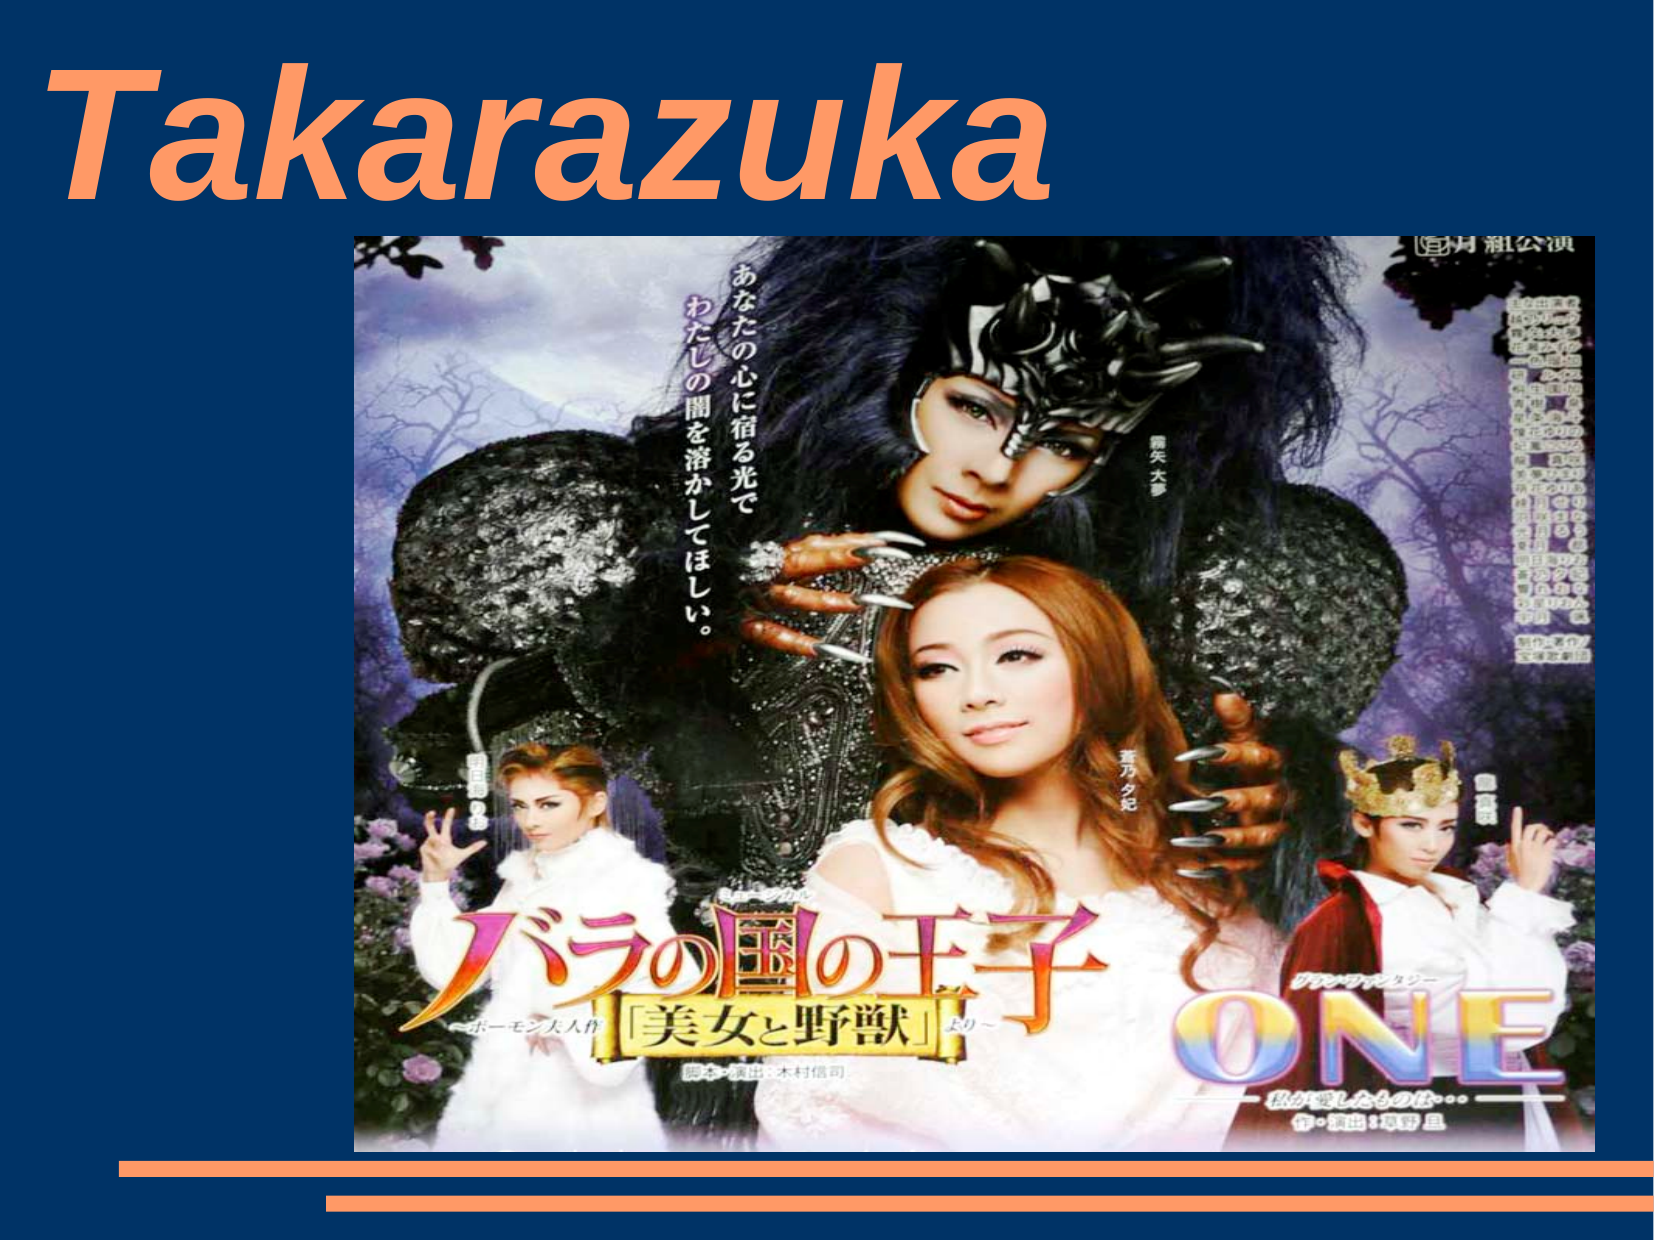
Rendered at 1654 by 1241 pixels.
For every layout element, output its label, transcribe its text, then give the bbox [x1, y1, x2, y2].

picture [354, 236, 1595, 1152]
title Takarazuka [34, 29, 1447, 240]
